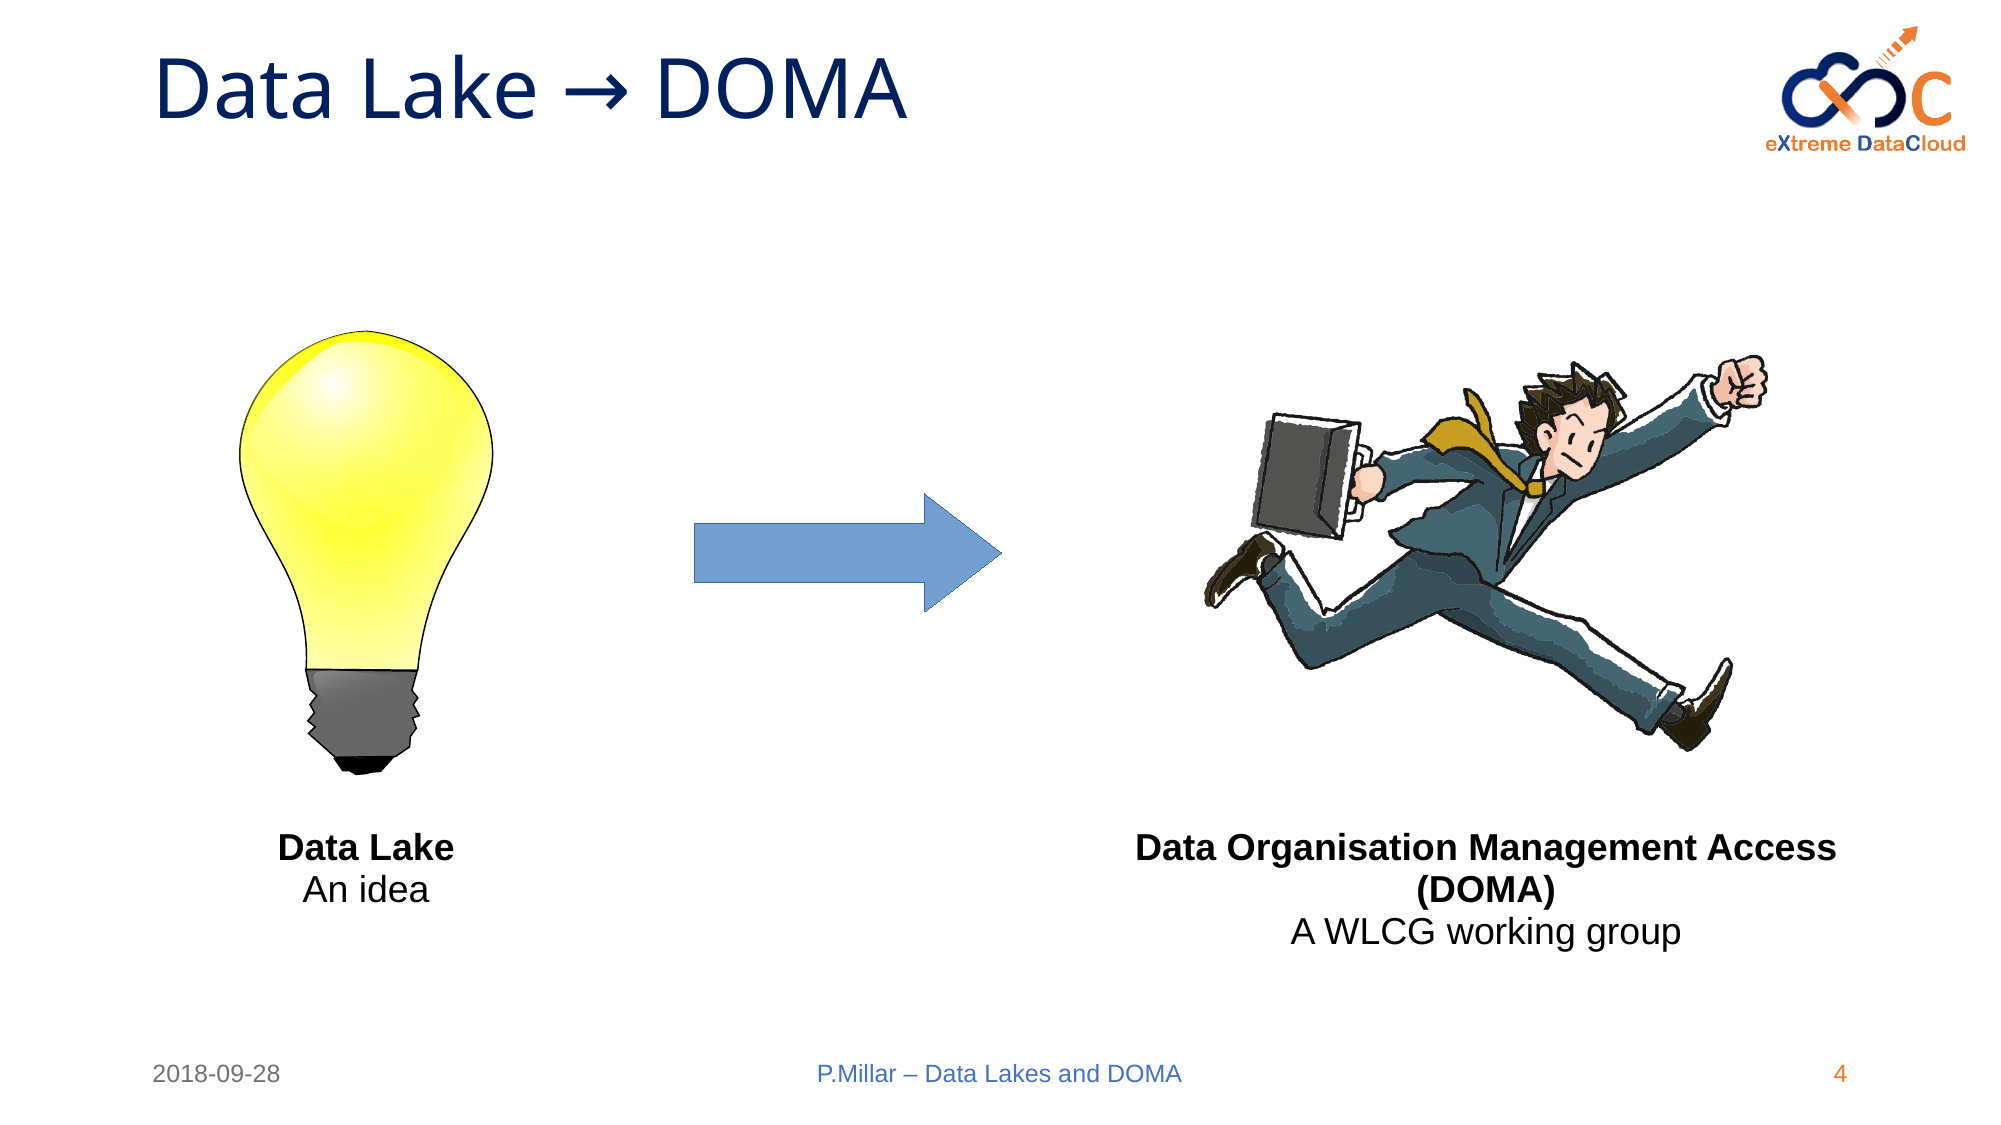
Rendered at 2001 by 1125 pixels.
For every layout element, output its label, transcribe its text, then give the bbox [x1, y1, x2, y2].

slide_number 2018-09-28 [137, 1042, 588, 1103]
text_box [694, 493, 1002, 612]
picture [1202, 352, 1770, 754]
picture [238, 330, 494, 776]
slide_number <number> [1412, 1042, 1863, 1103]
text_box Data Organisation Management Access (DOMA) A WLCG working group [1114, 819, 1859, 975]
text_box Data Lake An idea [141, 819, 591, 919]
footer P.Millar – Data Lakes and DOMA [662, 1042, 1338, 1103]
picture [1740, 18, 1985, 170]
title Data Lake → DOMA [137, 18, 1777, 152]
